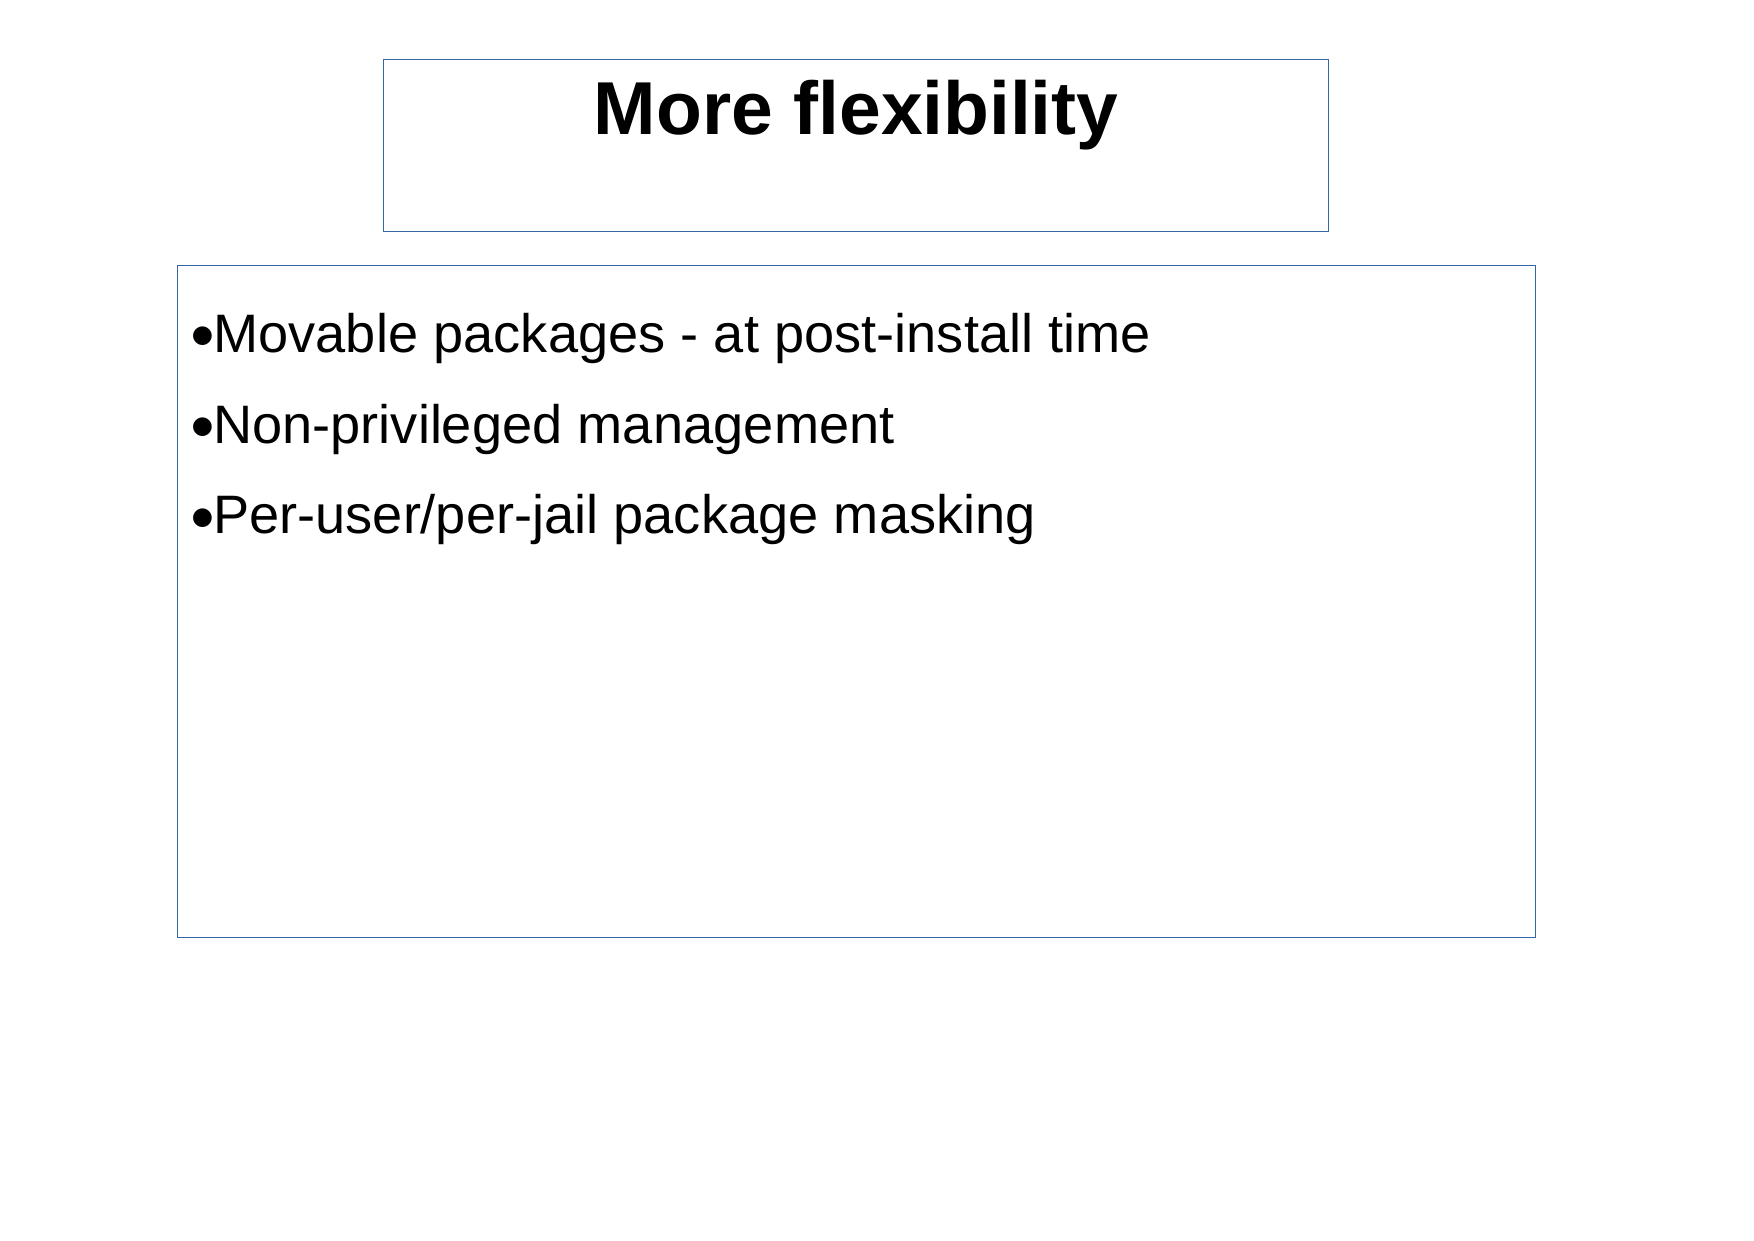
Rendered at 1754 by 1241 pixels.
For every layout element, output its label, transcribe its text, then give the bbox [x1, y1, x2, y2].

text_box More flexibility [383, 59, 1329, 232]
text_box Movable packages - at post-install time Non-privileged management Per-user/per-jail package masking [177, 265, 1536, 938]
